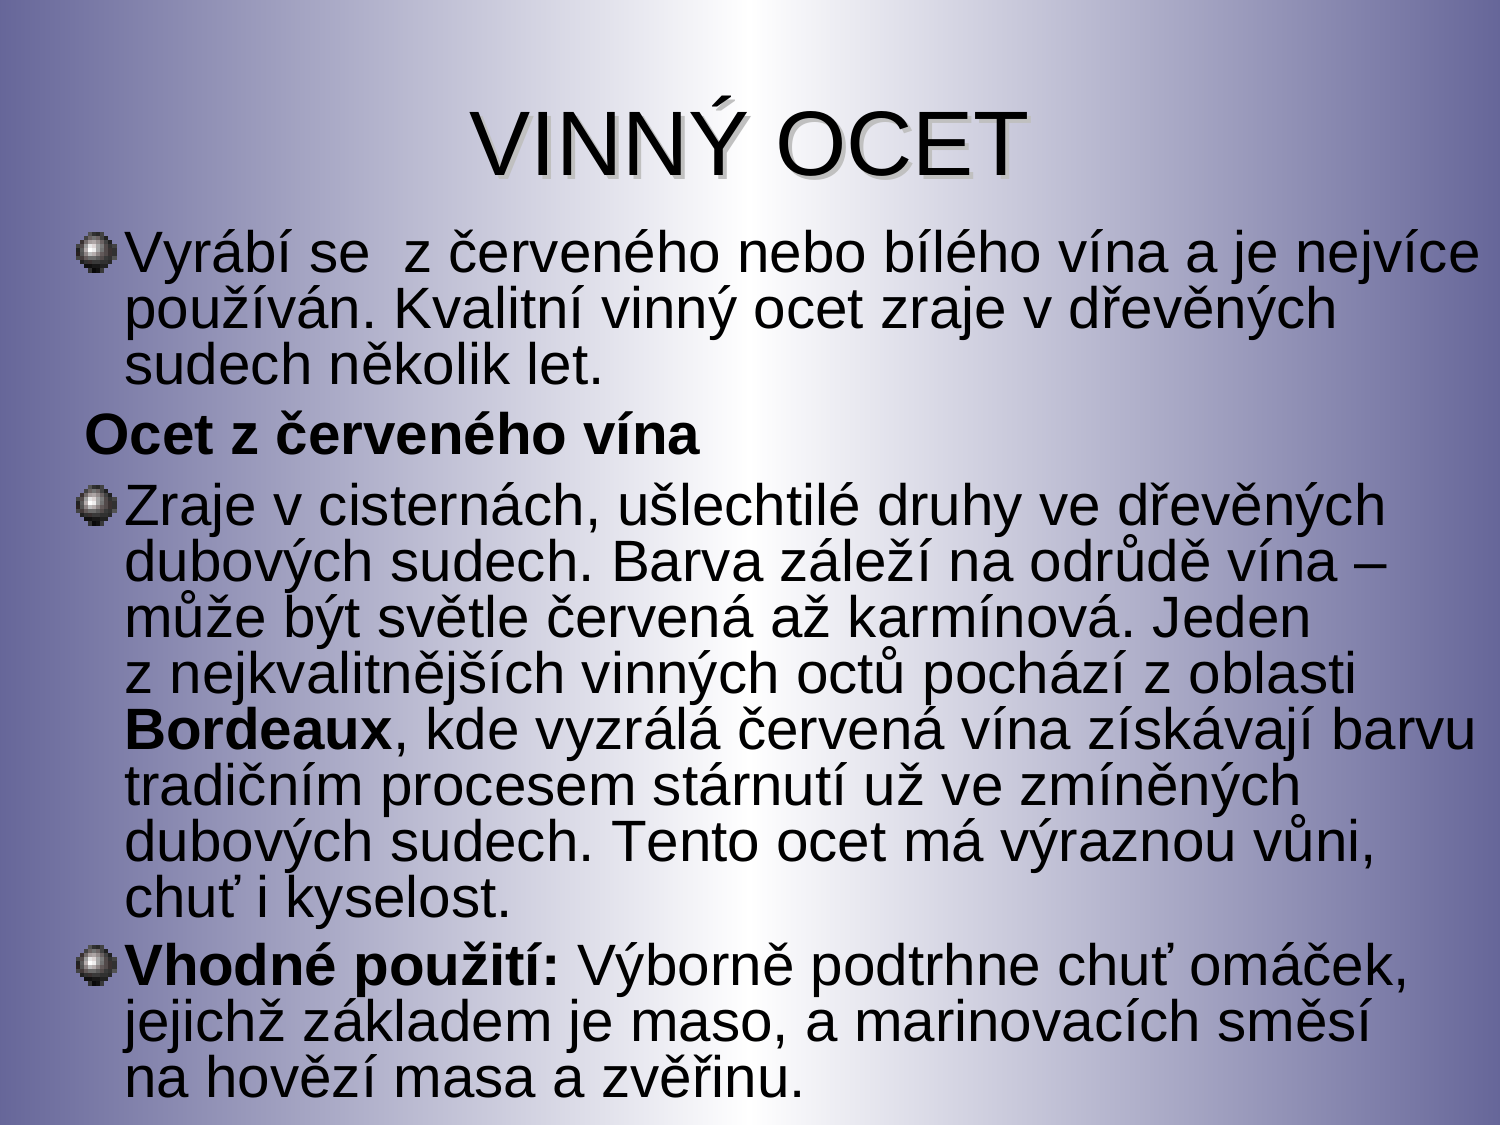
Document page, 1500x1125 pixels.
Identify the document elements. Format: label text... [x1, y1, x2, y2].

title VINNÝ OCET [75, 45, 1426, 220]
list Vyrábí se z červeného nebo bílého vína a je nejvíce používán. Kvalitní vinný ocet zraje v dřevěných sudech několik let. Ocet z červeného vína Zraje v cisternách, ušlechtilé druhy ve dřevěných dubových sudech. Barva záleží na odrůdě vína – může být světle červená až karmínová. Jeden z nejkvalitnějších vinných octů pochází z oblasti Bordeaux, kde vyzrálá červená vína získávají barvu tradičním procesem stárnutí už ve zmíněných dubových sudech. Tento ocet má výraznou vůni, chuť i kyselost. Vhodné použití: Výborně podtrhne chuť omáček, jejichž základem je maso, a marinovacích směsí na hovězí masa a zvěřinu. [53, 220, 1500, 1125]
